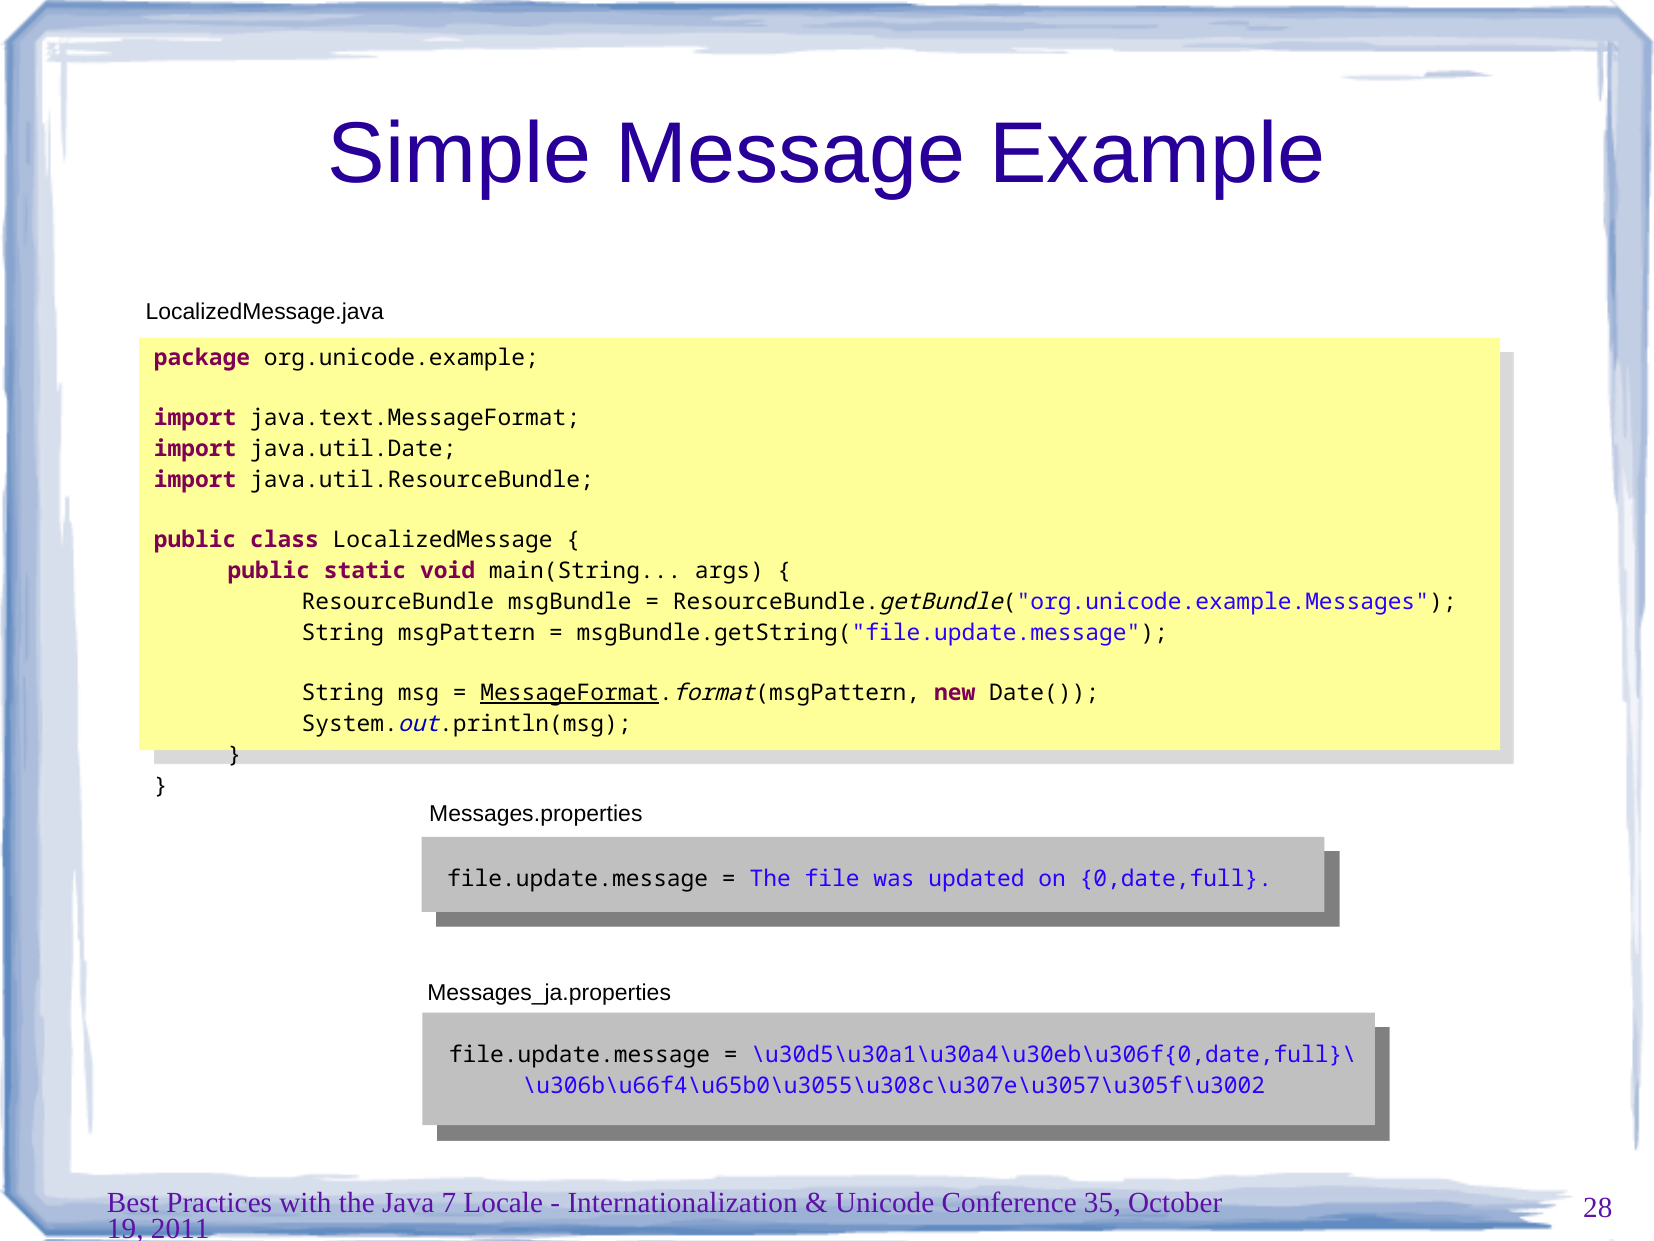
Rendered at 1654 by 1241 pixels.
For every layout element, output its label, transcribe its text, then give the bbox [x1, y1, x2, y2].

text_box [421, 836, 1325, 912]
text_box Messages_ja.properties [412, 972, 686, 1013]
picture [0, 0, 1654, 1241]
text_box [422, 1012, 1375, 1126]
text_box [139, 337, 1501, 751]
text_box Messages.properties [414, 793, 657, 834]
text_box file.update.message = The file was updated on {0,date,full}. [432, 854, 1290, 897]
text_box file.update.message = \u30d5\u30a1\u30a4\u30eb\u306f{0,date,full}\ \u306b\u66f4\u65b0\u3055\u308c\u307e\u3057\u305f\u3002 [434, 1030, 1430, 1106]
title Simple Message Example [82, 49, 1571, 257]
text_box package org.unicode.example; import java.text.MessageFormat; import java.util.Date; import java.util.ResourceBundle; public class LocalizedMessage { public static void main(String... args) { ResourceBundle msgBundle = ResourceBundle.getBundle("org.unicode.example.Messages"); String msgPattern = msgBundle.getString("file.update.message"); String msg = MessageFormat.format(msgPattern, new Date()); System.out.println(msg); } } [139, 333, 1476, 743]
text_box LocalizedMessage.java [130, 291, 399, 332]
